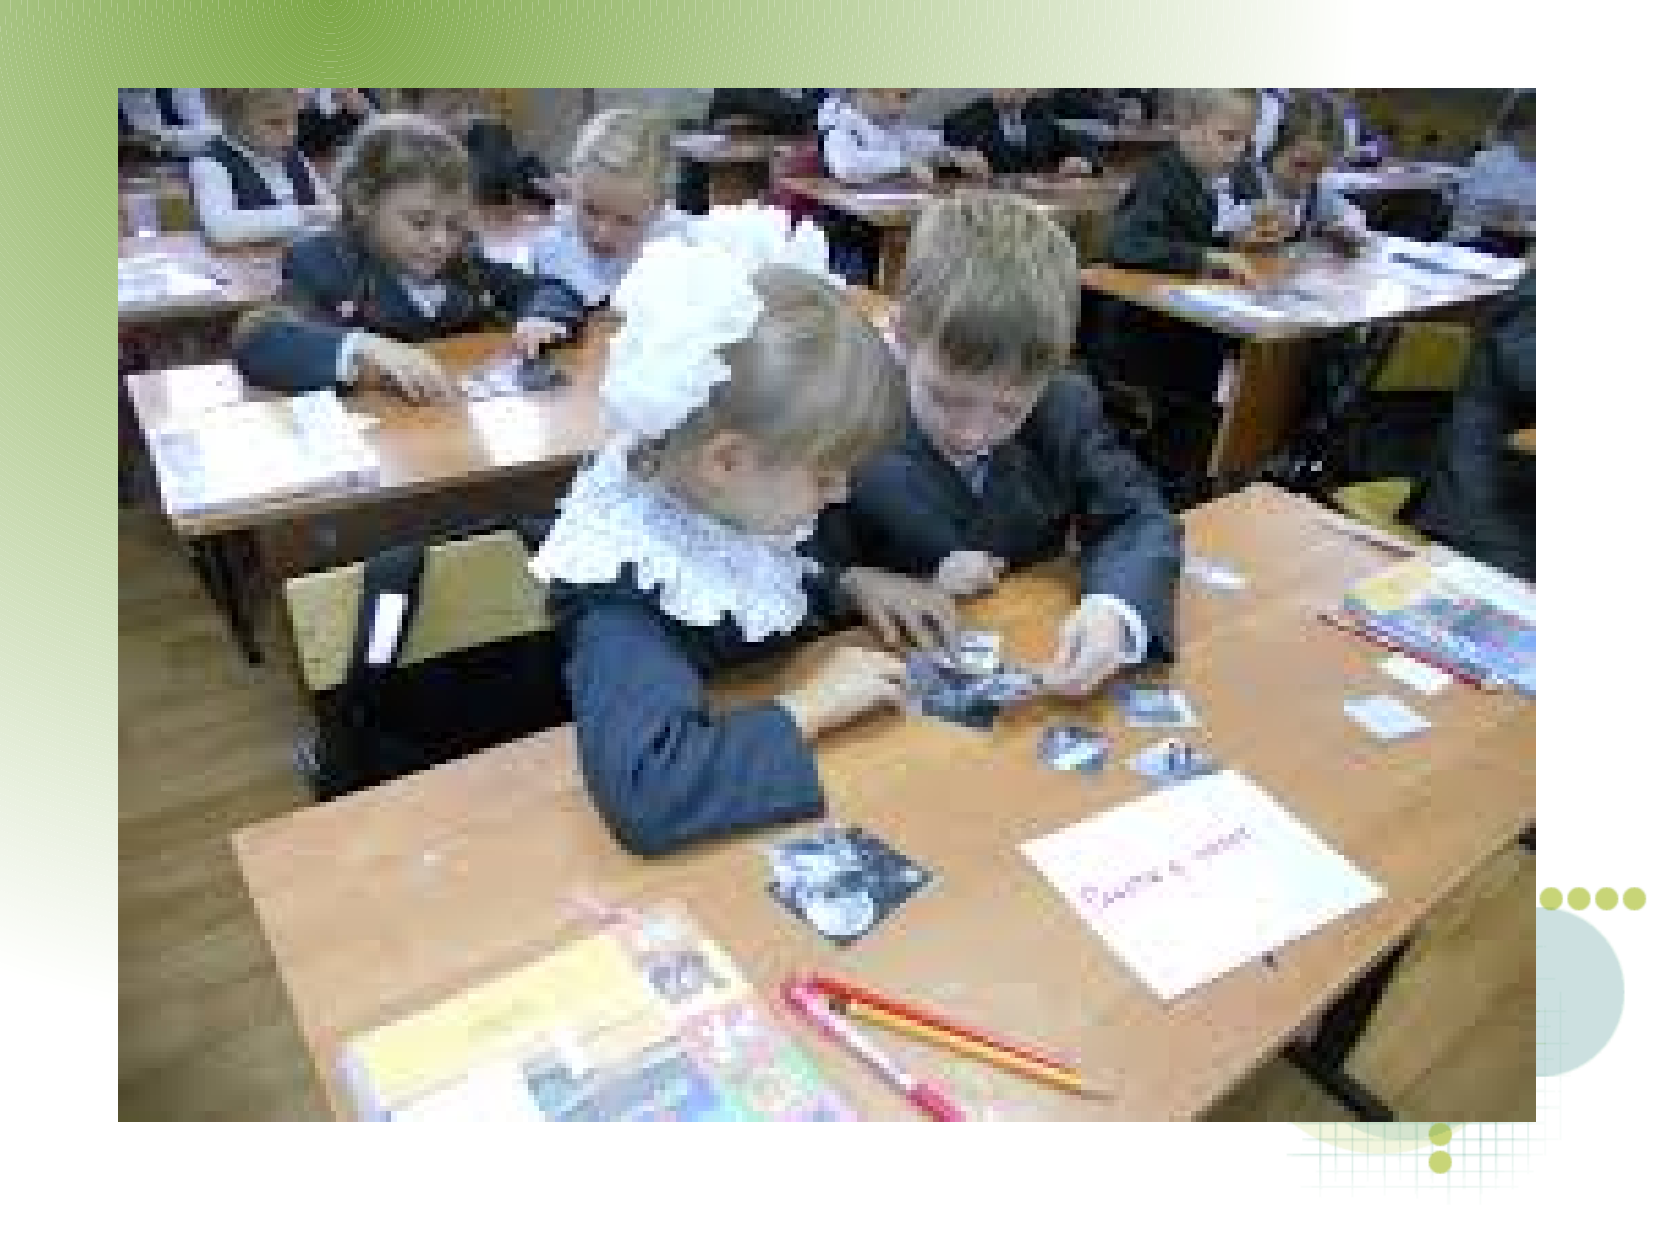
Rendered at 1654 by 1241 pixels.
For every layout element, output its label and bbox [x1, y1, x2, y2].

picture [118, 88, 1654, 1211]
